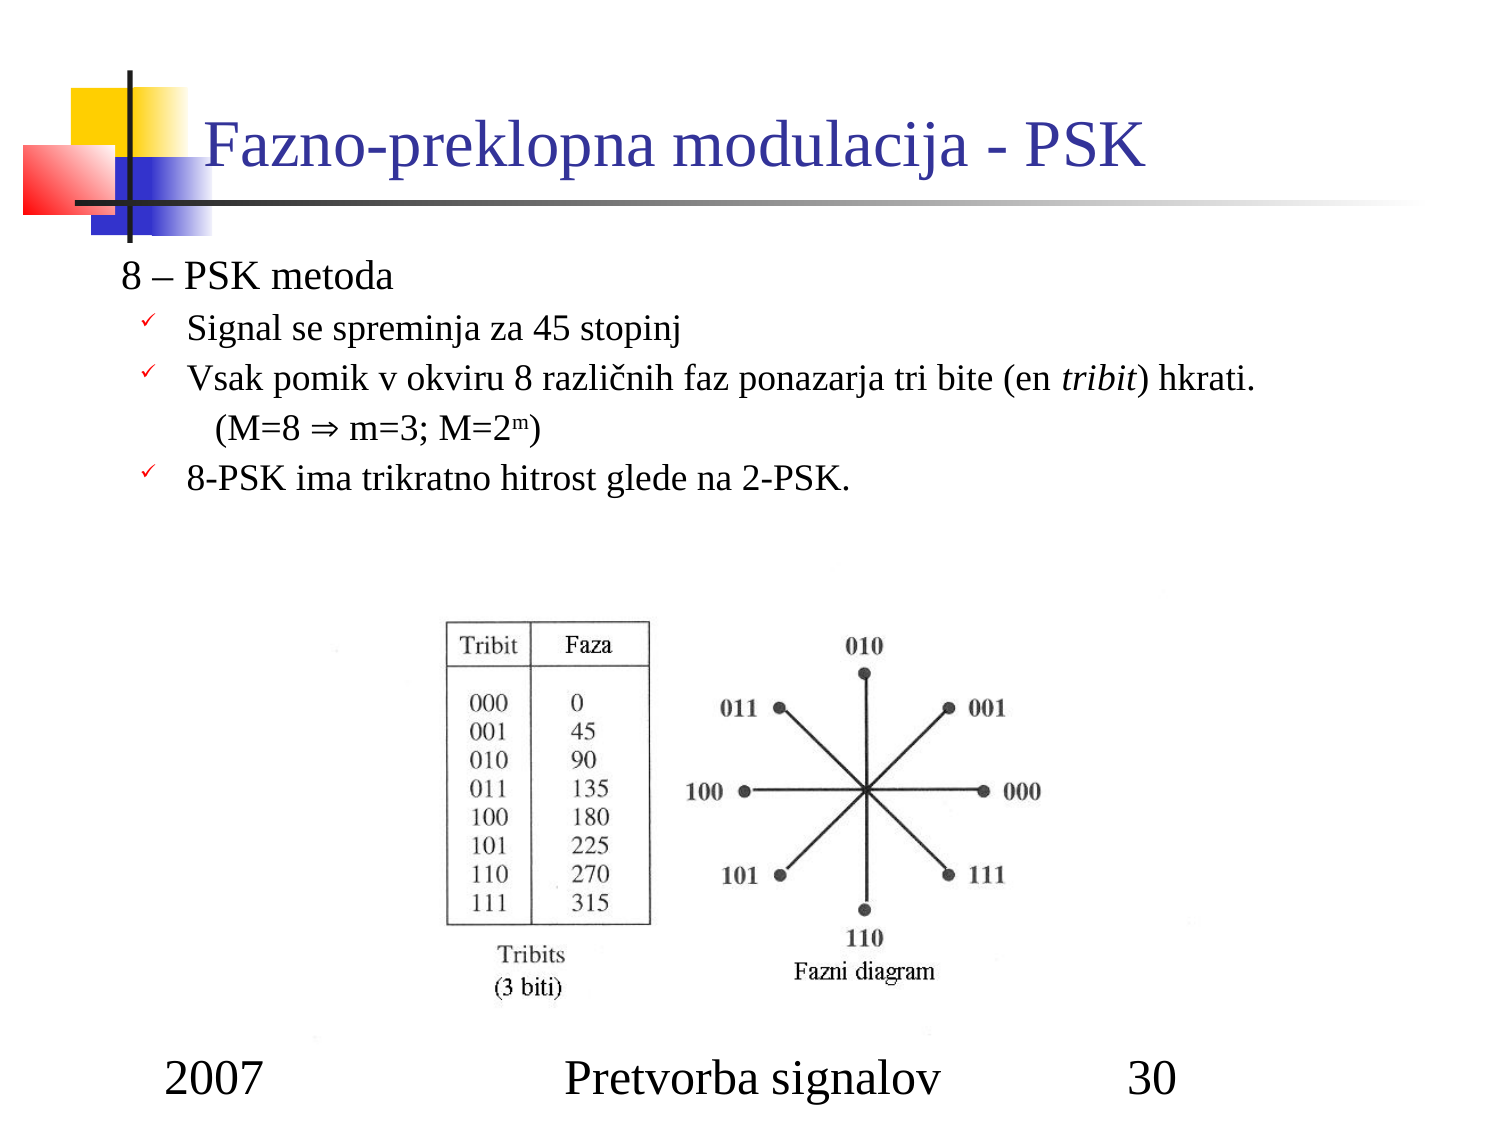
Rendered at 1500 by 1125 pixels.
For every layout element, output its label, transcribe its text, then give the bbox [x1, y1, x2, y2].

list 8 – PSK metoda Signal se spreminja za 45 stopinj Vsak pomik v okviru 8 različnih faz ponazarja tri bite (en tribit) hkrati. (M=8  m=3; M=2m) 8-PSK ima trikratno hitrost glede na 2-PSK. [50, 249, 1469, 526]
title Fazno-preklopna modulacija - PSK [188, 92, 1468, 188]
picture [312, 562, 1201, 1049]
